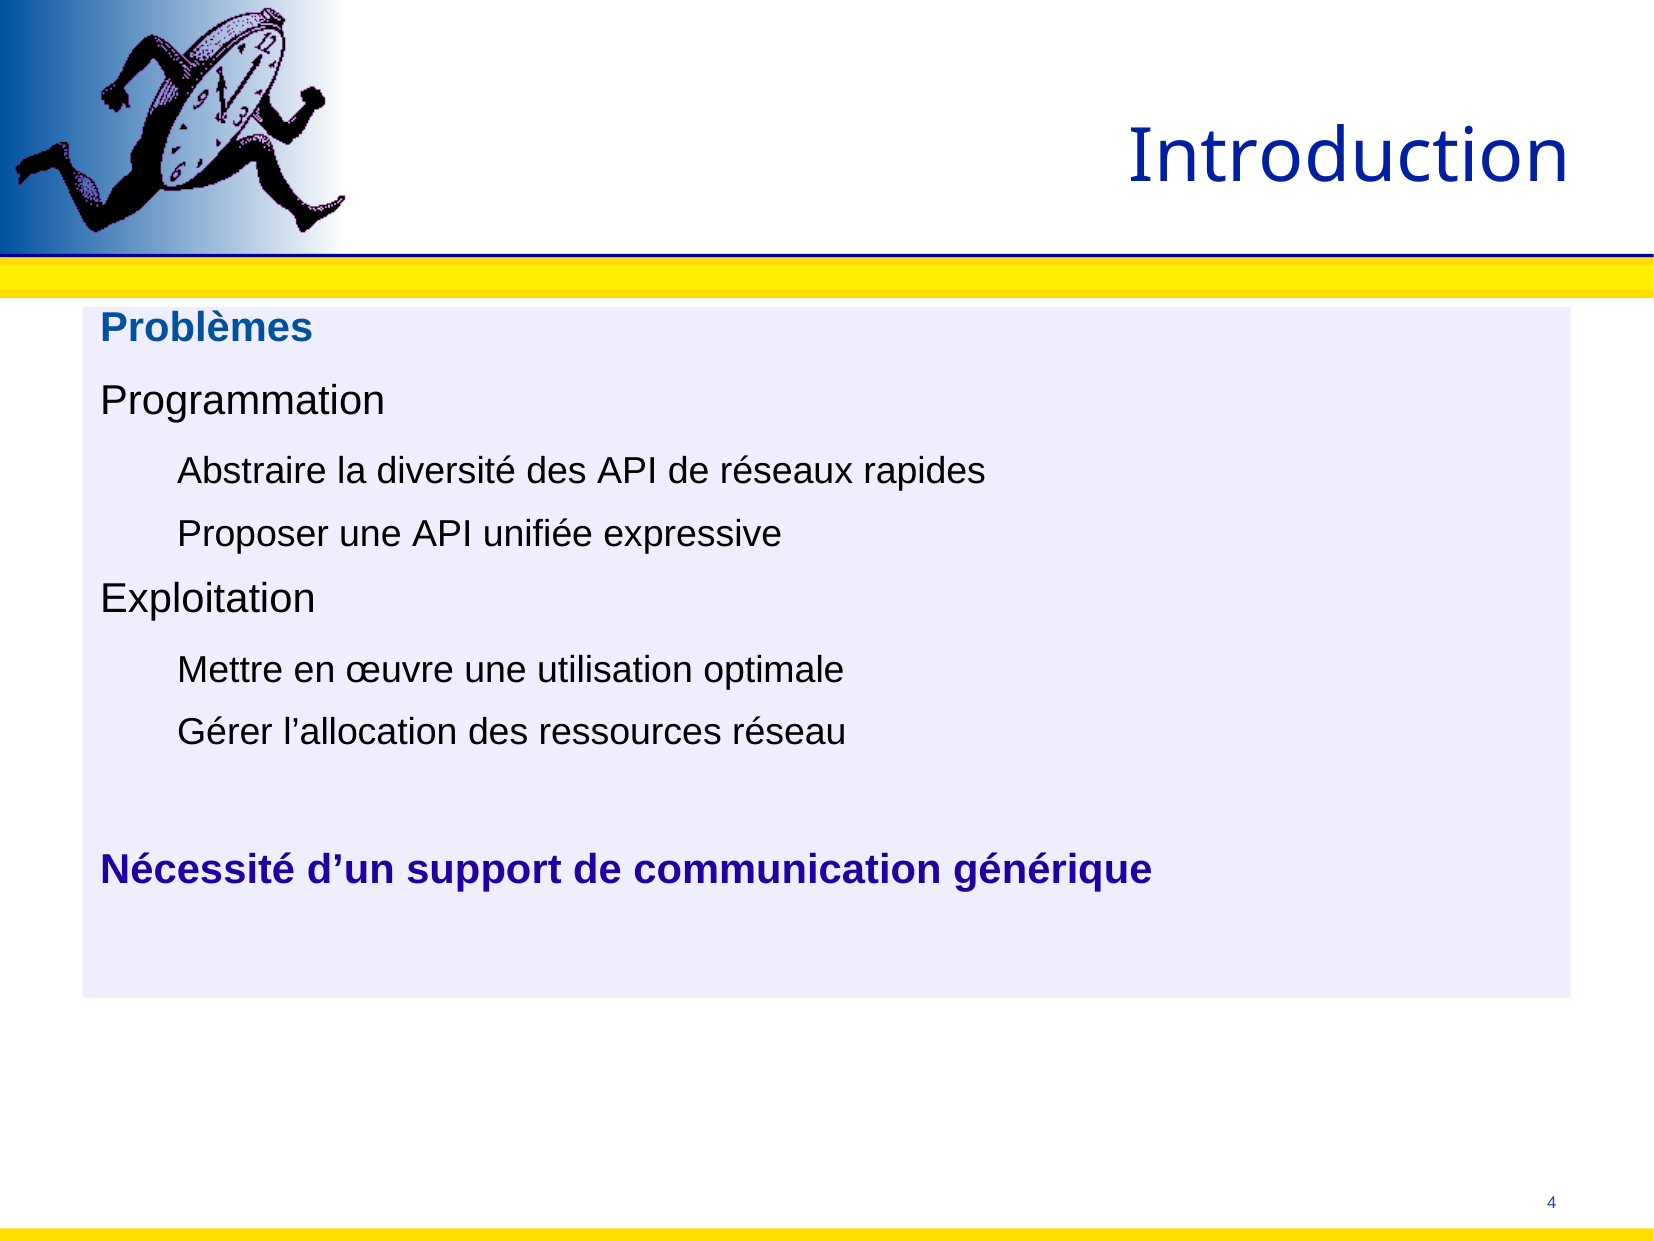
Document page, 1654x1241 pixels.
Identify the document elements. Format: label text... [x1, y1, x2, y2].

picture [14, 0, 353, 245]
list Problèmes Programmation Abstraire la diversité des API de réseaux rapides Proposer une API unifiée expressive Exploitation Mettre en œuvre une utilisation optimale Gérer l’allocation des ressources réseau Nécessité d’un support de communication générique [82, 306, 1571, 998]
title Introduction [372, 49, 1571, 257]
